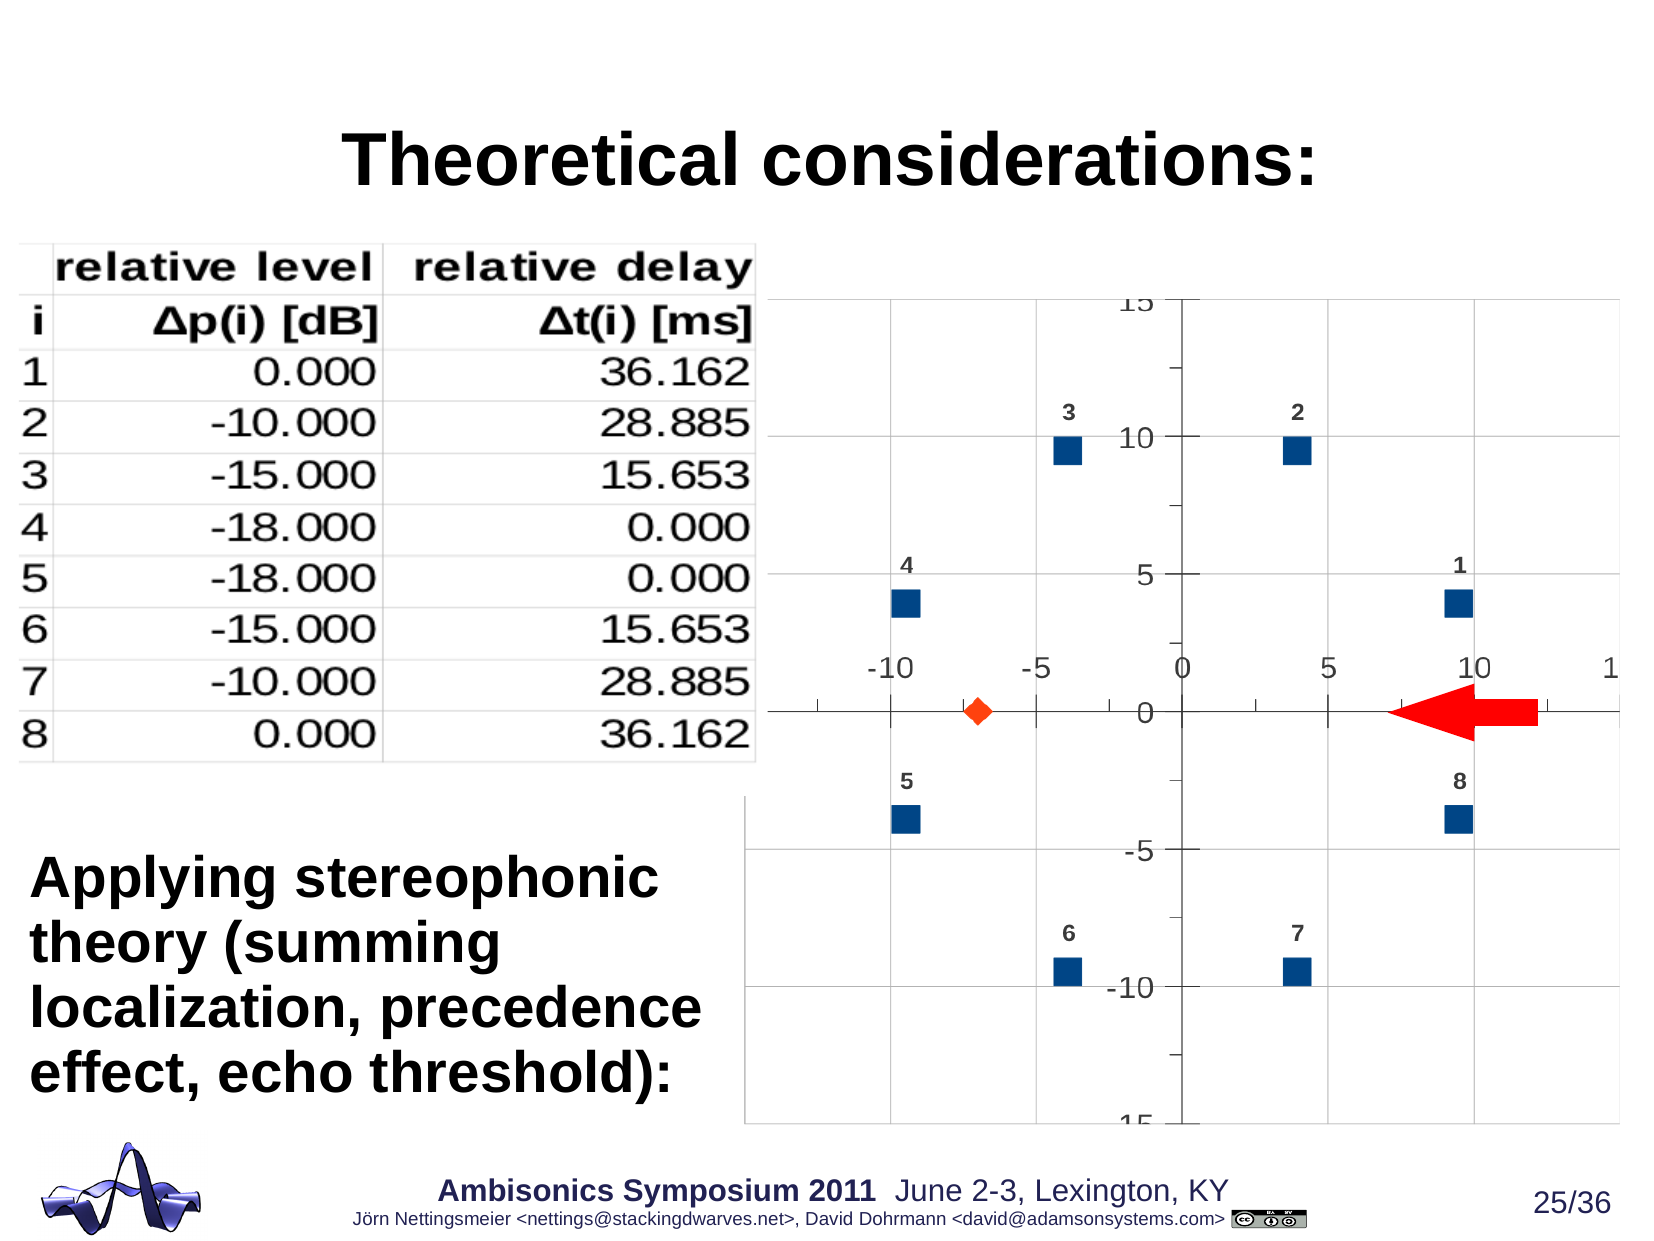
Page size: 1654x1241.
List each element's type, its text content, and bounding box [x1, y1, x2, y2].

title Theoretical considerations: [86, 55, 1576, 263]
picture [18, 232, 1654, 1126]
picture [37, 1163, 208, 1241]
subtitle Applying stereophonic theory (summing localization, precedence effect, echo threshold): [29, 796, 731, 1163]
